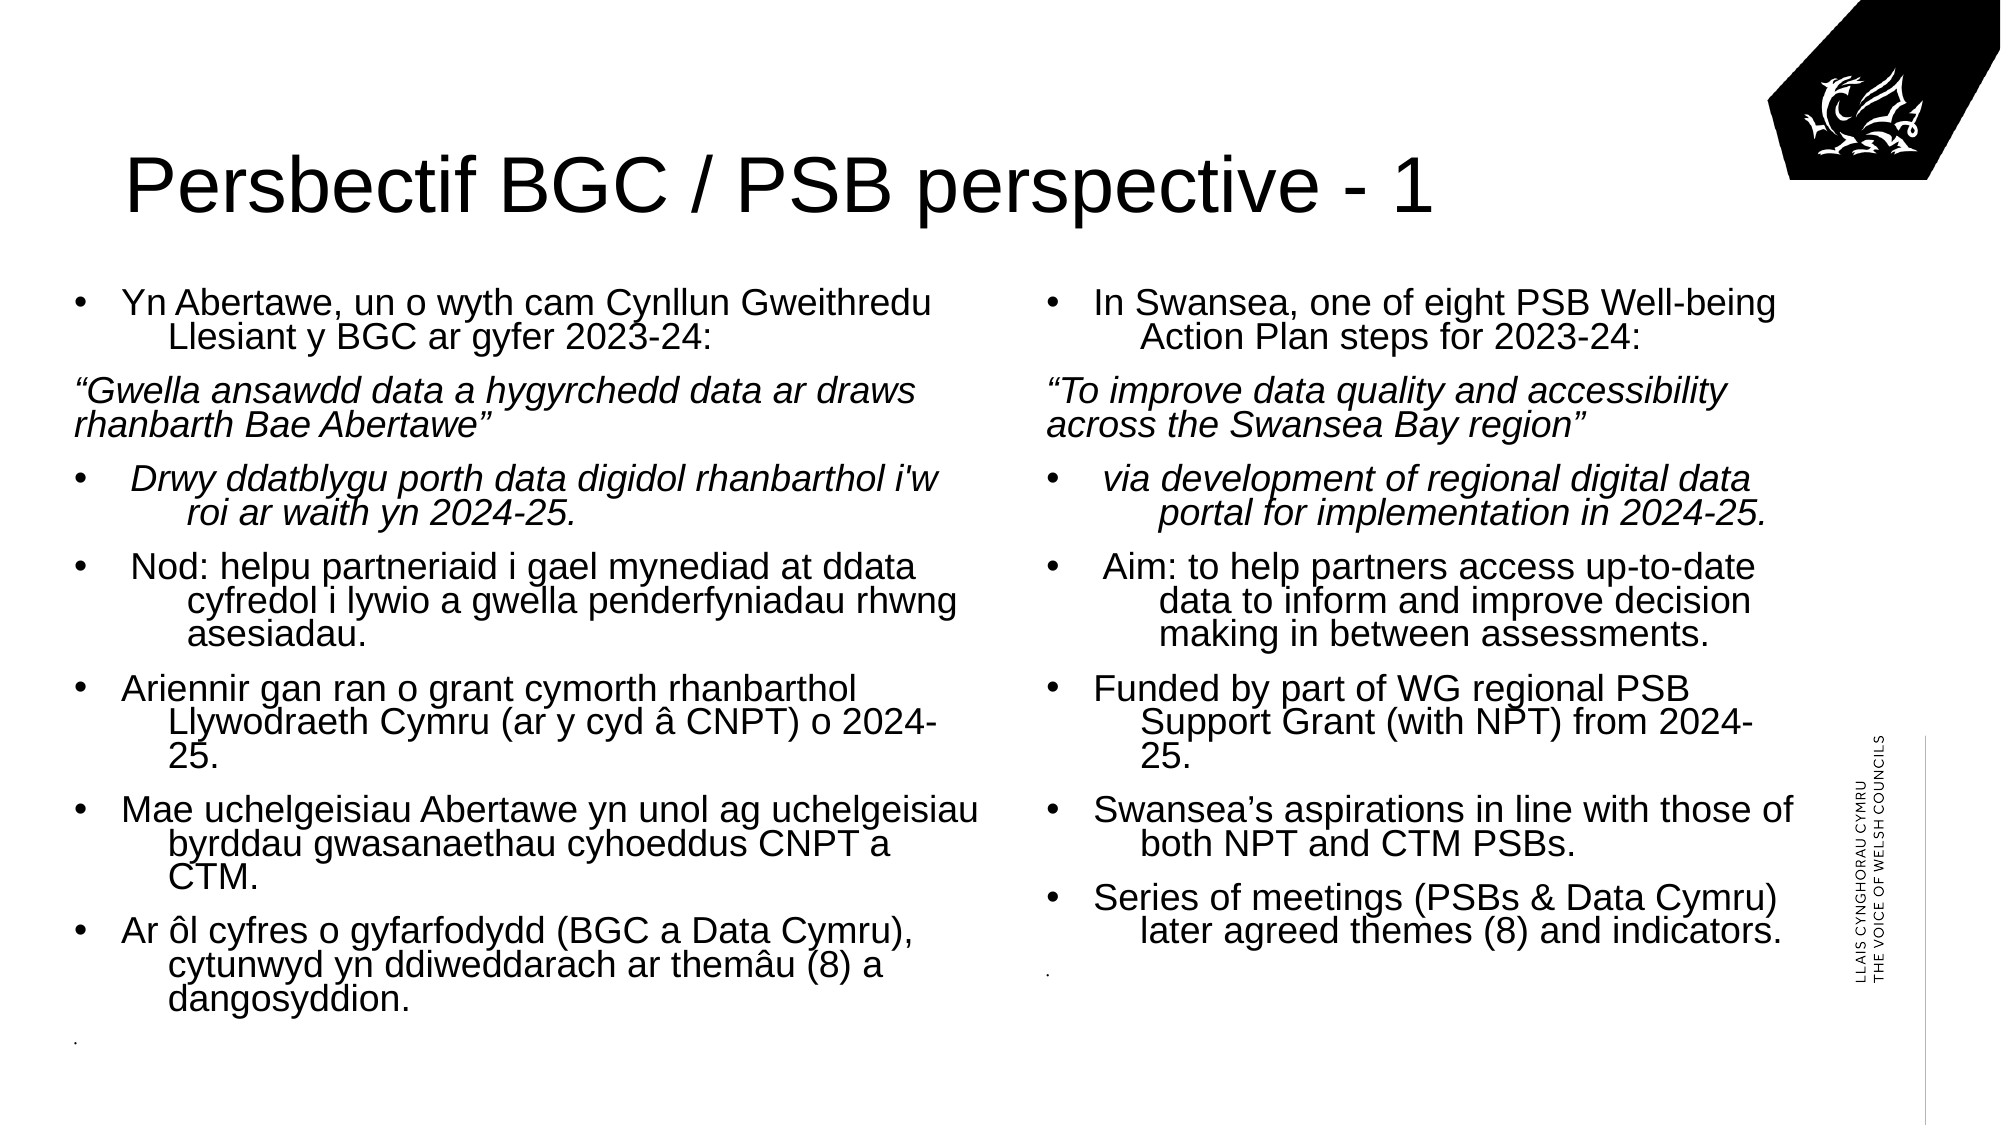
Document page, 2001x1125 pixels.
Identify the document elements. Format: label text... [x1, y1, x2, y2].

text_box Yn Abertawe, un o wyth cam Cynllun Gweithredu Llesiant y BGC ar gyfer 2023-24: “Gwella ansawdd data a hygyrchedd data ar draws rhanbarth Bae Abertawe” Drwy ddatblygu porth data digidol rhanbarthol i'w roi ar waith yn 2024-25. Nod: helpu partneriaid i gael mynediad at ddata cyfredol i lywio a gwella penderfyniadau rhwng asesiadau. Ariennir gan ran o grant cymorth rhanbarthol Llywodraeth Cymru (ar y cyd â CNPT) o 2024-25. Mae uchelgeisiau Abertawe yn unol ag uchelgeisiau byrddau gwasanaethau cyhoeddus CNPT a CTM. Ar ôl cyfres o gyfarfodydd (BGC a Data Cymru), cytunwyd yn ddiweddarach ar themâu (8) a dangosyddion. [59, 281, 1000, 1036]
list Persbectif BGC / PSB perspective - 1 [109, 133, 1547, 241]
text_box In Swansea, one of eight PSB Well-being Action Plan steps for 2023-24: “To improve data quality and accessibility across the Swansea Bay region” via development of regional digital data portal for implementation in 2024-25. Aim: to help partners access up-to-date data to inform and improve decision making in between assessments. Funded by part of WG regional PSB Support Grant (with NPT) from 2024-25. Swansea’s aspirations in line with those of both NPT and CTM PSBs. Series of meetings (PSBs & Data Cymru) later agreed themes (8) and indicators. [1031, 281, 1819, 999]
